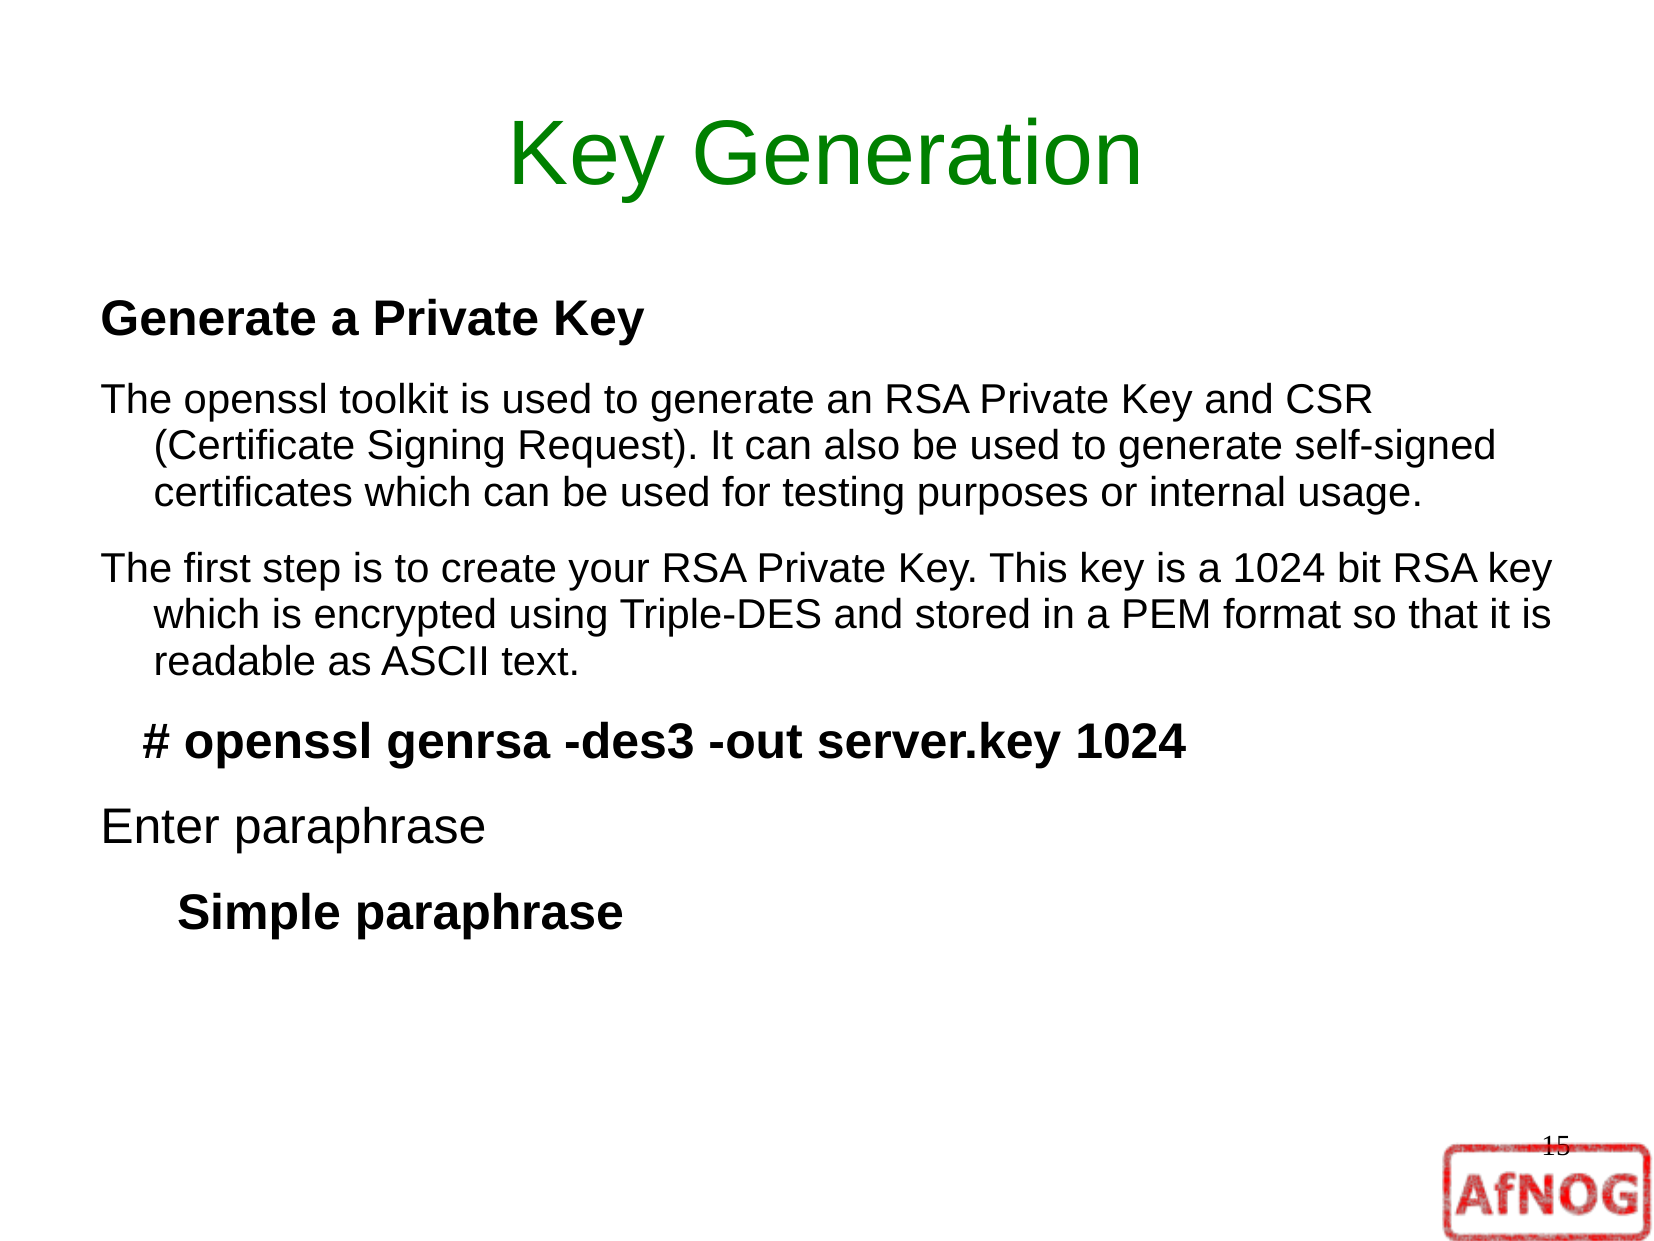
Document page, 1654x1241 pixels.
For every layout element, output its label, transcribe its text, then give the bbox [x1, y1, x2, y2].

picture [1441, 1141, 1654, 1241]
list Generate a Private Key The openssl toolkit is used to generate an RSA Private Key and CSR (Certificate Signing Request). It can also be used to generate self-signed certificates which can be used for testing purposes or internal usage. The first step is to create your RSA Private Key. This key is a 1024 bit RSA key which is encrypted using Triple-DES and stored in a PEM format so that it is readable as ASCII text. # openssl genrsa -des3 -out server.key 1024 Enter paraphrase Simple paraphrase [82, 290, 1571, 1094]
title Key Generation [82, 56, 1571, 250]
